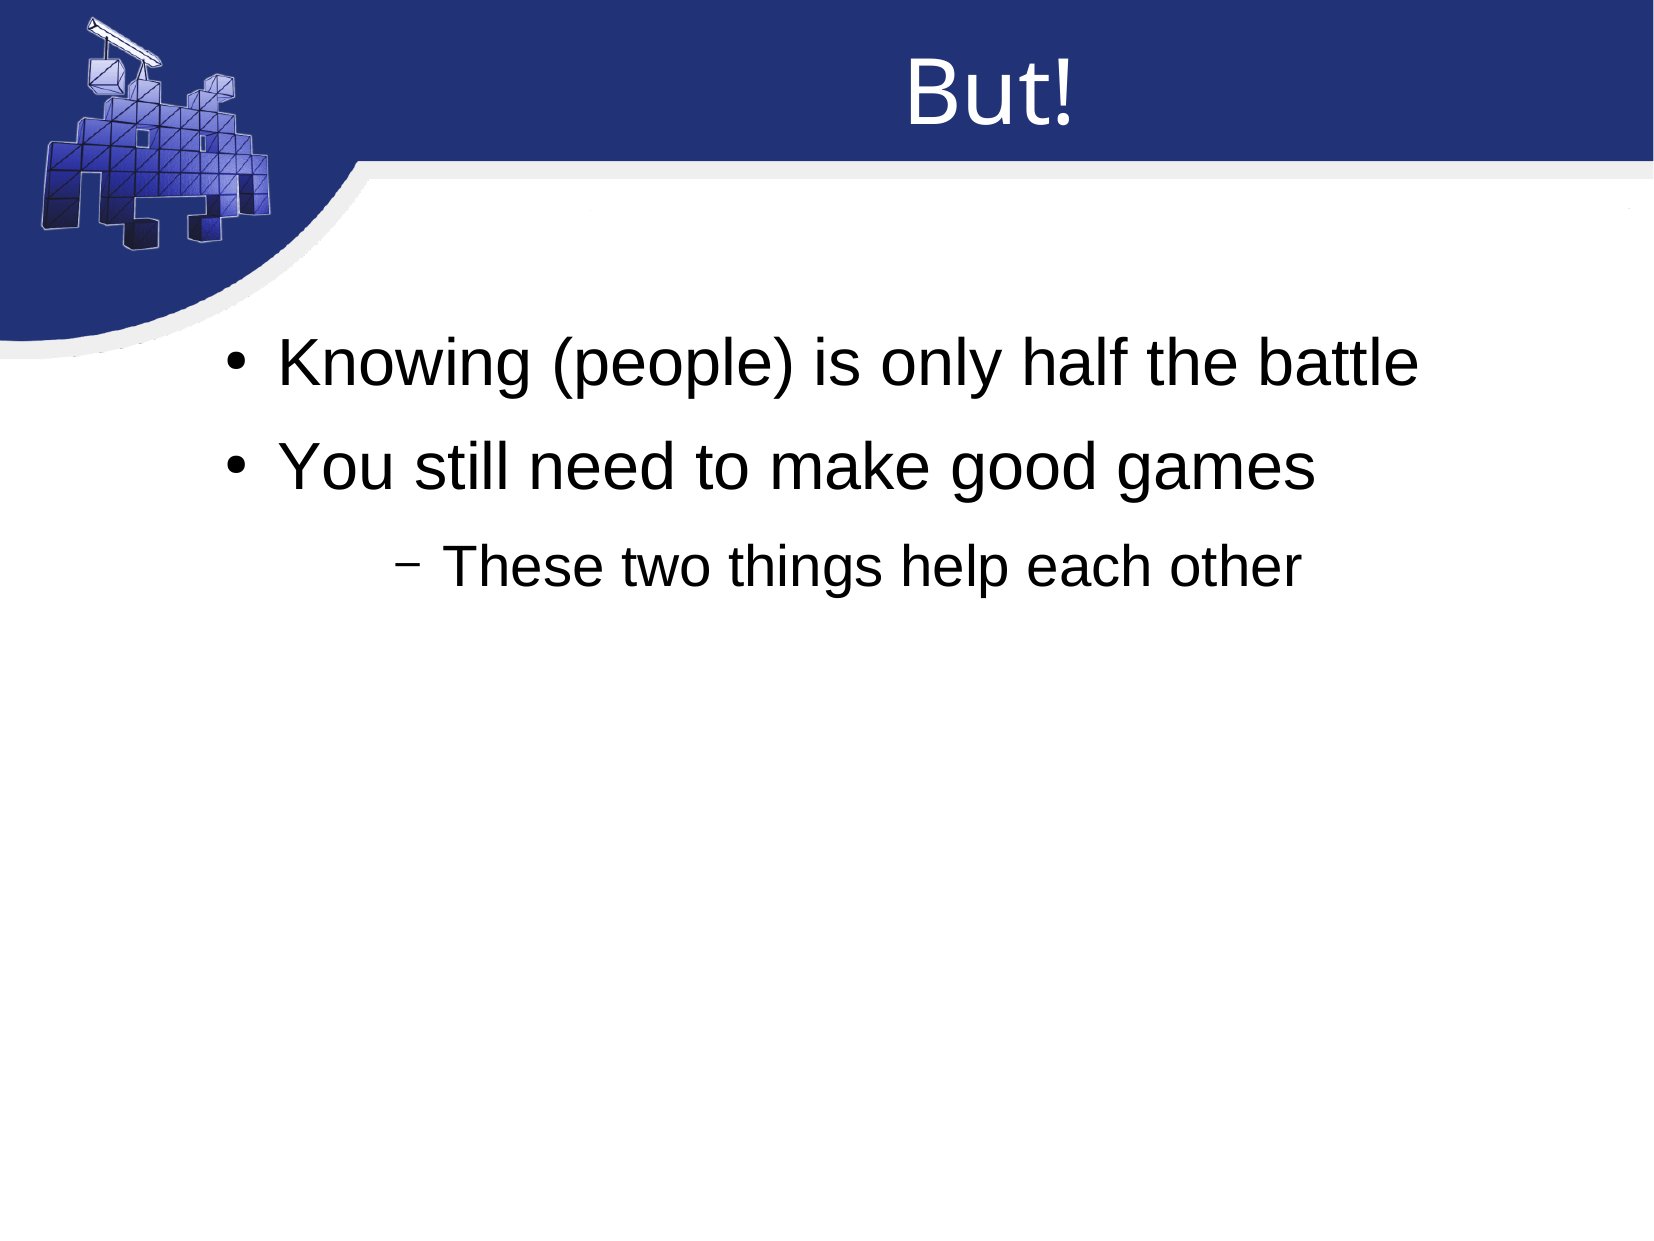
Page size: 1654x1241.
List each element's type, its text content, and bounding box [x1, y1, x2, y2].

list Knowing (people) is only half the battle You still need to make good games These two things help each other [206, 324, 1595, 1078]
picture [0, 0, 1654, 443]
title But! [354, 35, 1625, 142]
